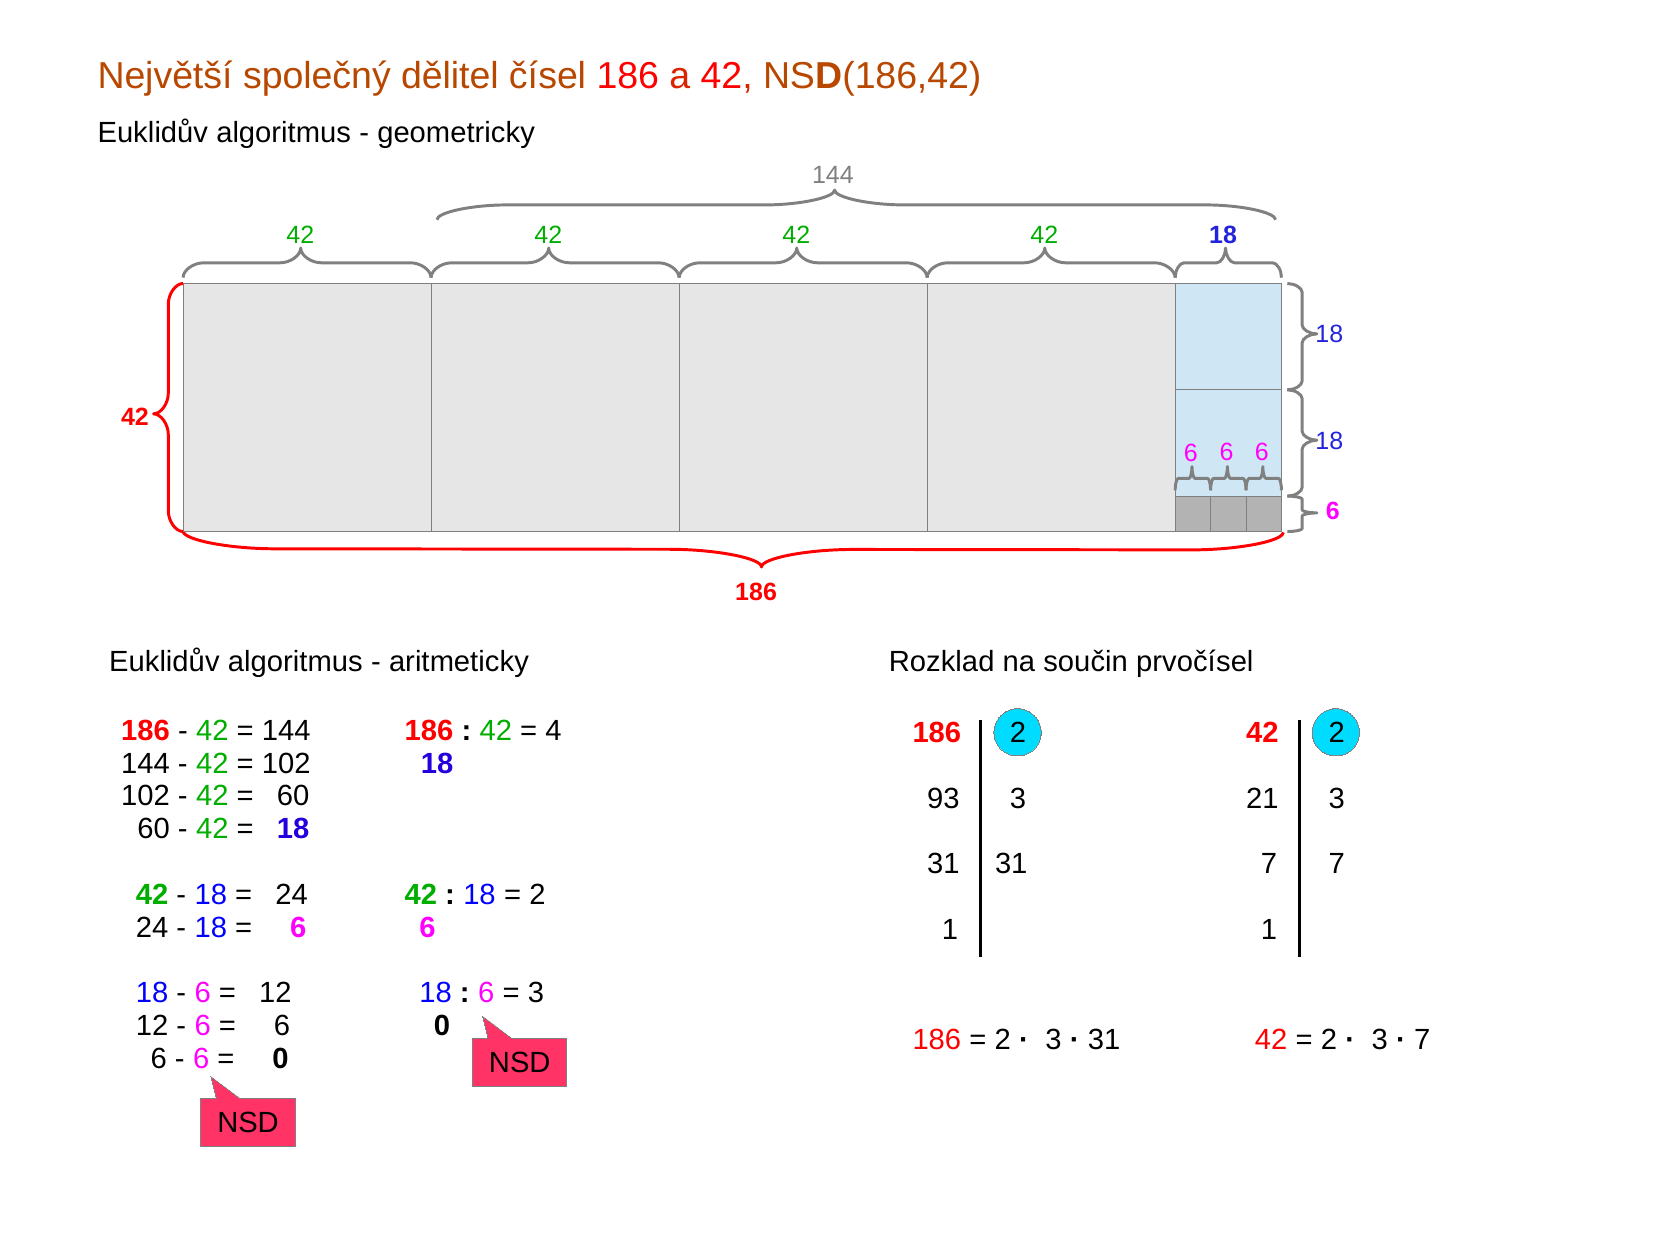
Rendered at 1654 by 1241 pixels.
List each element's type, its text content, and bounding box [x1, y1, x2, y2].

text_box Rozklad na součin prvočísel [874, 637, 1394, 695]
text_box 6 [1204, 430, 1240, 474]
text_box 42 [271, 213, 330, 257]
text_box NSD [472, 1016, 567, 1087]
text_box 144 [797, 153, 869, 197]
text_box 186 x93 x31 xx1 [897, 708, 980, 955]
text_box 186 = 2 · 3 · 31 [897, 1015, 1146, 1065]
text_box Největší společný dělitel čísel 186 a 42, NSD(186,42) [82, 47, 1595, 142]
text_box Euklidův algoritmus - aritmeticky [94, 637, 615, 695]
text_box x42 x21 xx7 xx1 [1216, 708, 1300, 988]
text_box 18 [1300, 418, 1359, 462]
text_box [1195, 474, 1224, 478]
text_box 42 [106, 395, 164, 439]
text_box 186 [720, 570, 793, 614]
text_box 186 : 42 = 4 x18 x 42 : 18 = 2 x6 x18 : 6 = 3 xx0 [389, 706, 638, 1055]
text_box 6 [1169, 431, 1204, 474]
text_box [1266, 474, 1282, 478]
text_box x2 x3 31 [980, 708, 1063, 957]
text_box Euklidův algoritmus - geometricky [82, 108, 1146, 166]
text_box [183, 283, 1282, 532]
text_box 186 - 42 = 144 144 - 42 = 102 102 - 42 = x60 060 - 42 = x18 x42 - 18 = x24 x24 - 18 = xx6 x18 - 6 = x12 x12 - 6 = xx6 xx6 - 6 = xx0 [106, 706, 355, 1086]
text_box 42 [767, 213, 826, 257]
text_box x2 x3 x7 [1299, 708, 1382, 957]
text_box 42 = 2 · 3 · 7 [1240, 1015, 1489, 1065]
text_box 18 [1300, 312, 1359, 356]
text_box 6 [1240, 430, 1284, 474]
text_box 42 [1015, 213, 1074, 257]
text_box [1231, 474, 1260, 478]
text_box 6 [1311, 488, 1355, 533]
text_box NSD [200, 1076, 296, 1147]
text_box 42 [519, 213, 578, 257]
text_box 18 [1194, 213, 1252, 258]
